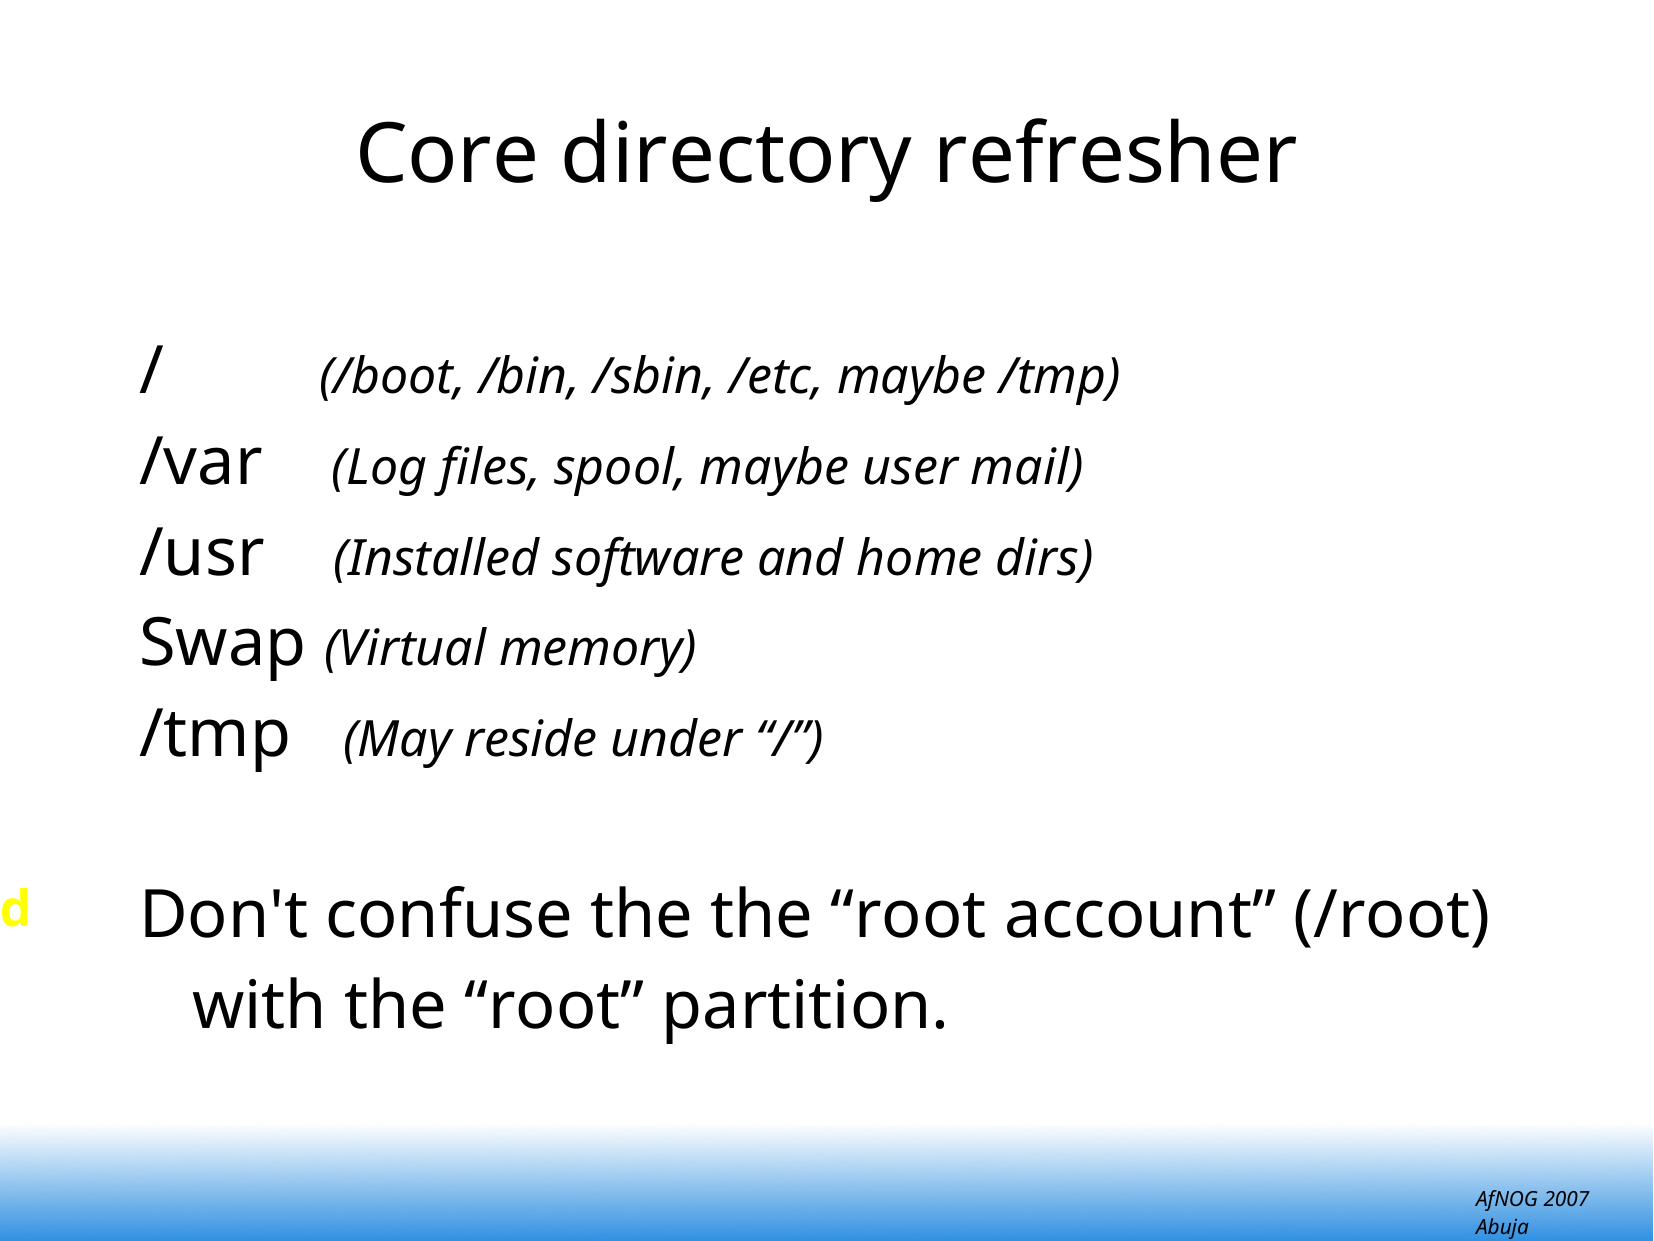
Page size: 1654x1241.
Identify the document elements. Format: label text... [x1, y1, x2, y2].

picture [0, 1122, 1653, 1241]
text_box d [0, 873, 1350, 1159]
title Core directory refresher [121, 46, 1534, 254]
list / (/boot, /bin, /sbin, /etc, maybe /tmp) /var (Log files, spool, maybe user mail) /usr (Installed software and home dirs) Swap (Virtual memory) /tmp (May reside under “/”) Don't confuse the the “root account” (/root) with the “root” partition. [121, 322, 1561, 1133]
